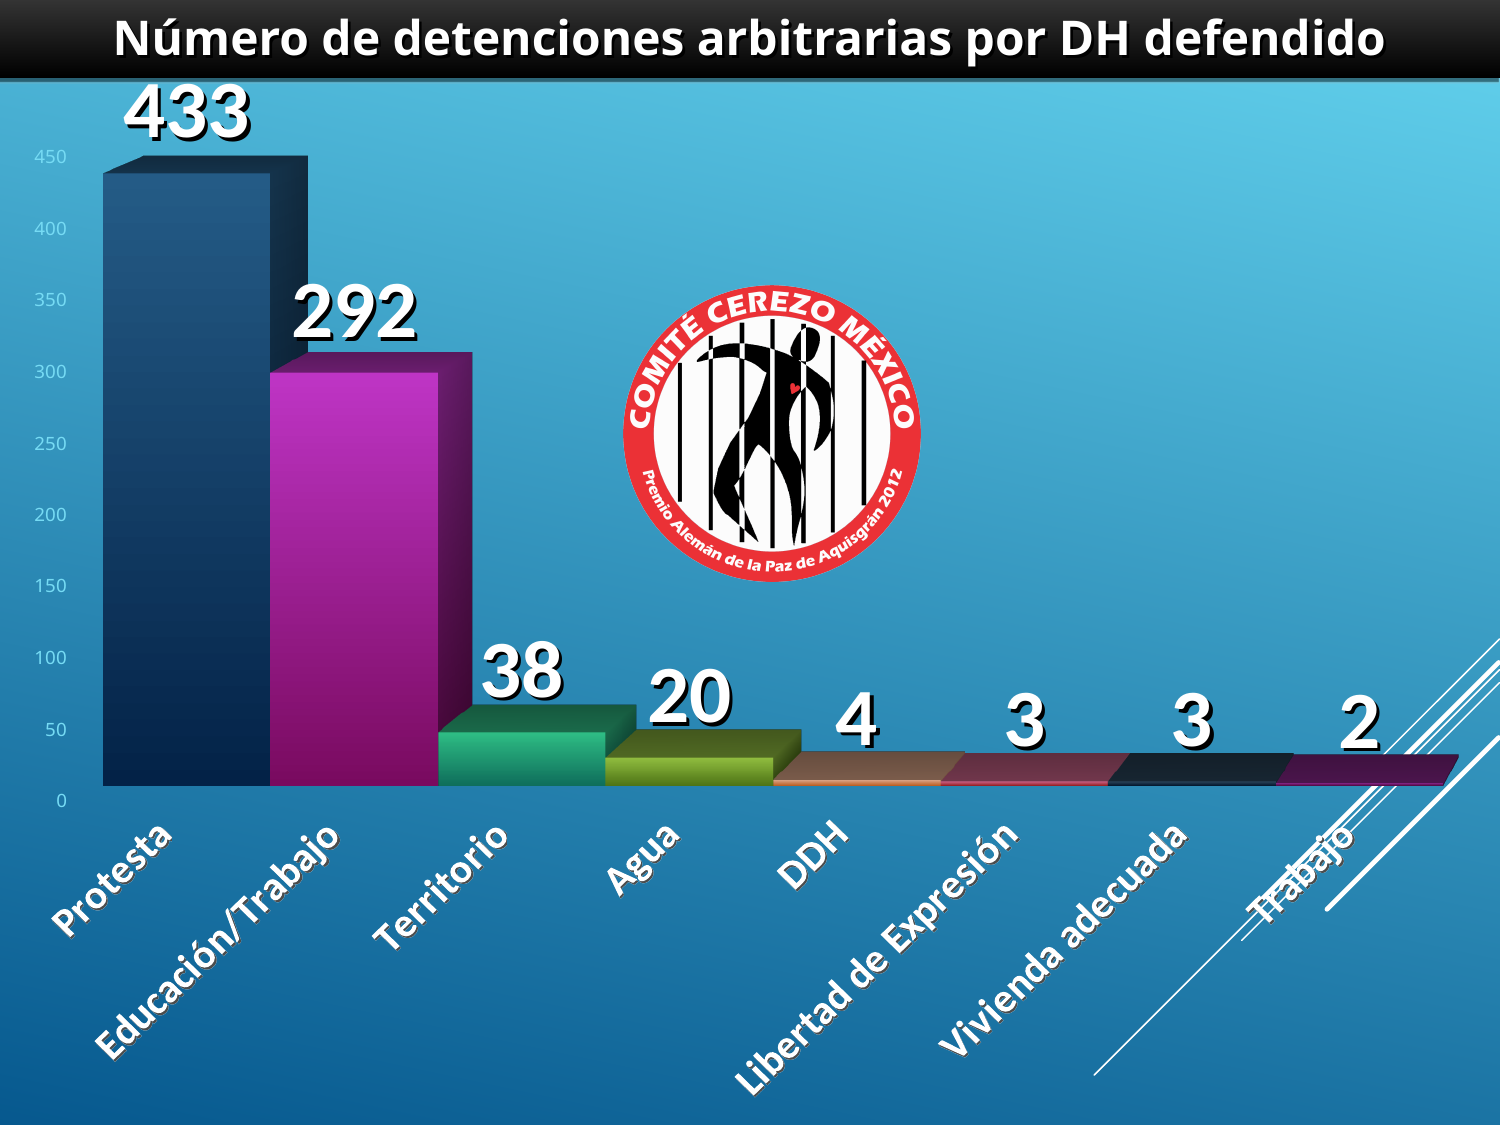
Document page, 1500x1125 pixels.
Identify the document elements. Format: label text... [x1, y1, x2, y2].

chart [0, 77, 1500, 1125]
text_box Número de detenciones arbitrarias por DH defendido [0, 0, 1500, 77]
picture [623, 285, 921, 582]
